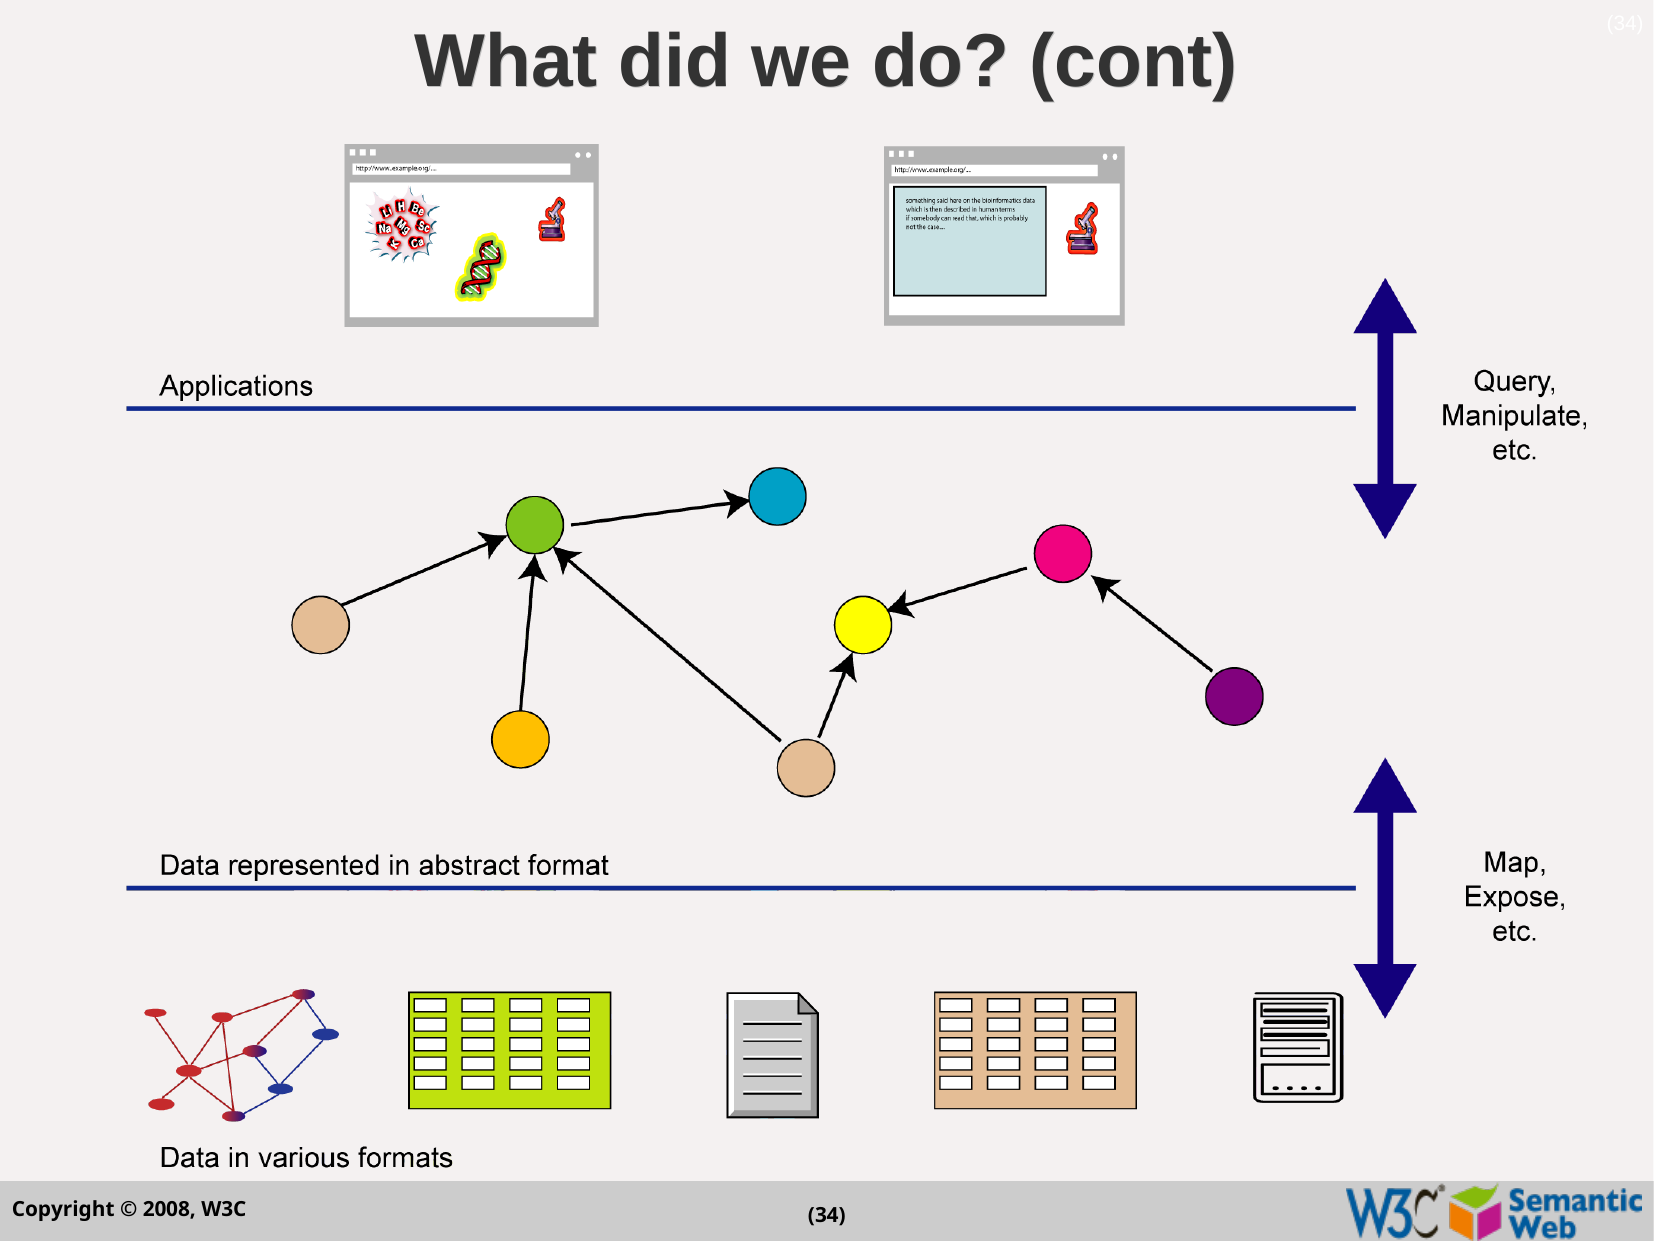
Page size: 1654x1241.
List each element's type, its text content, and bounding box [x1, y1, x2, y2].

picture [117, 144, 1589, 1176]
title What did we do? (cont) [0, 0, 1654, 119]
picture [1346, 1181, 1642, 1241]
